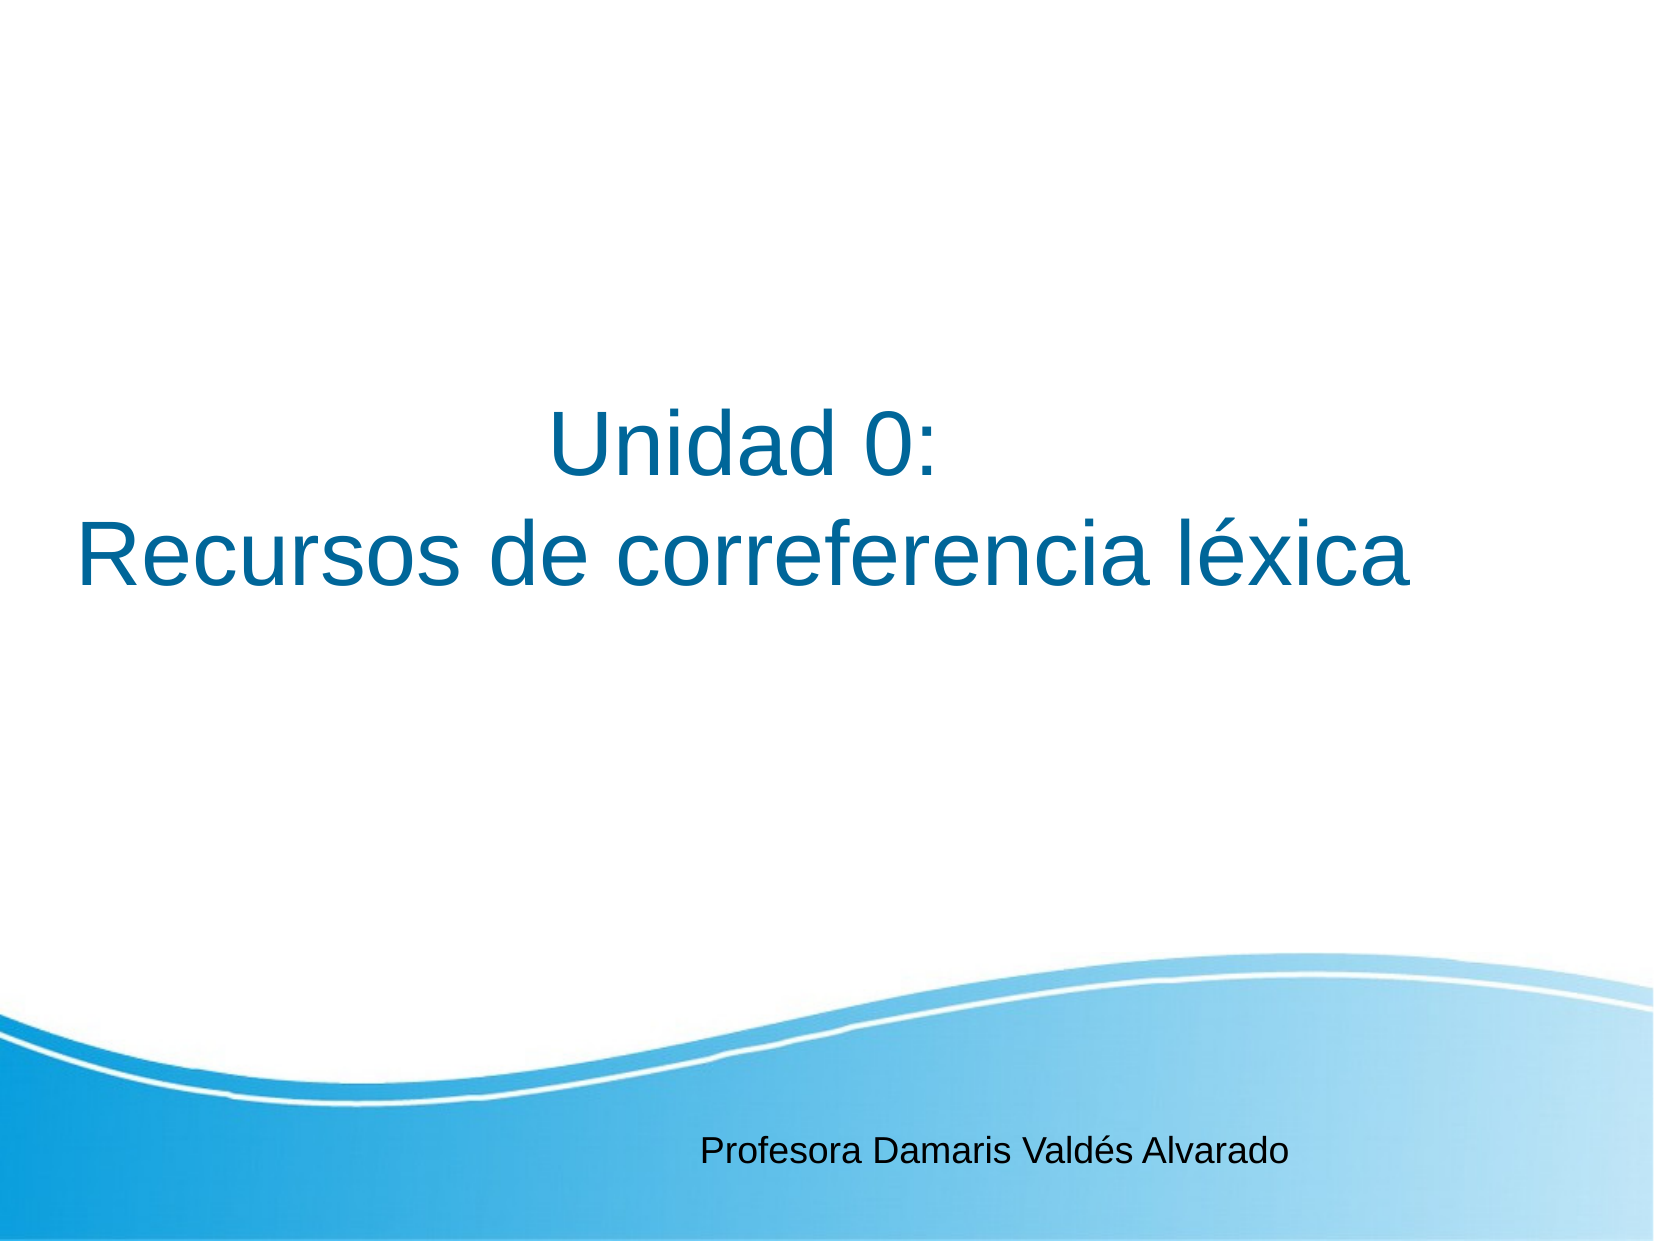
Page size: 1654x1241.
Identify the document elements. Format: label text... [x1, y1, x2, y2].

title Unidad 0: Recursos de correferencia léxica [0, 384, 1489, 592]
text_box Profesora Damaris Valdés Alvarado [685, 1122, 1571, 1179]
